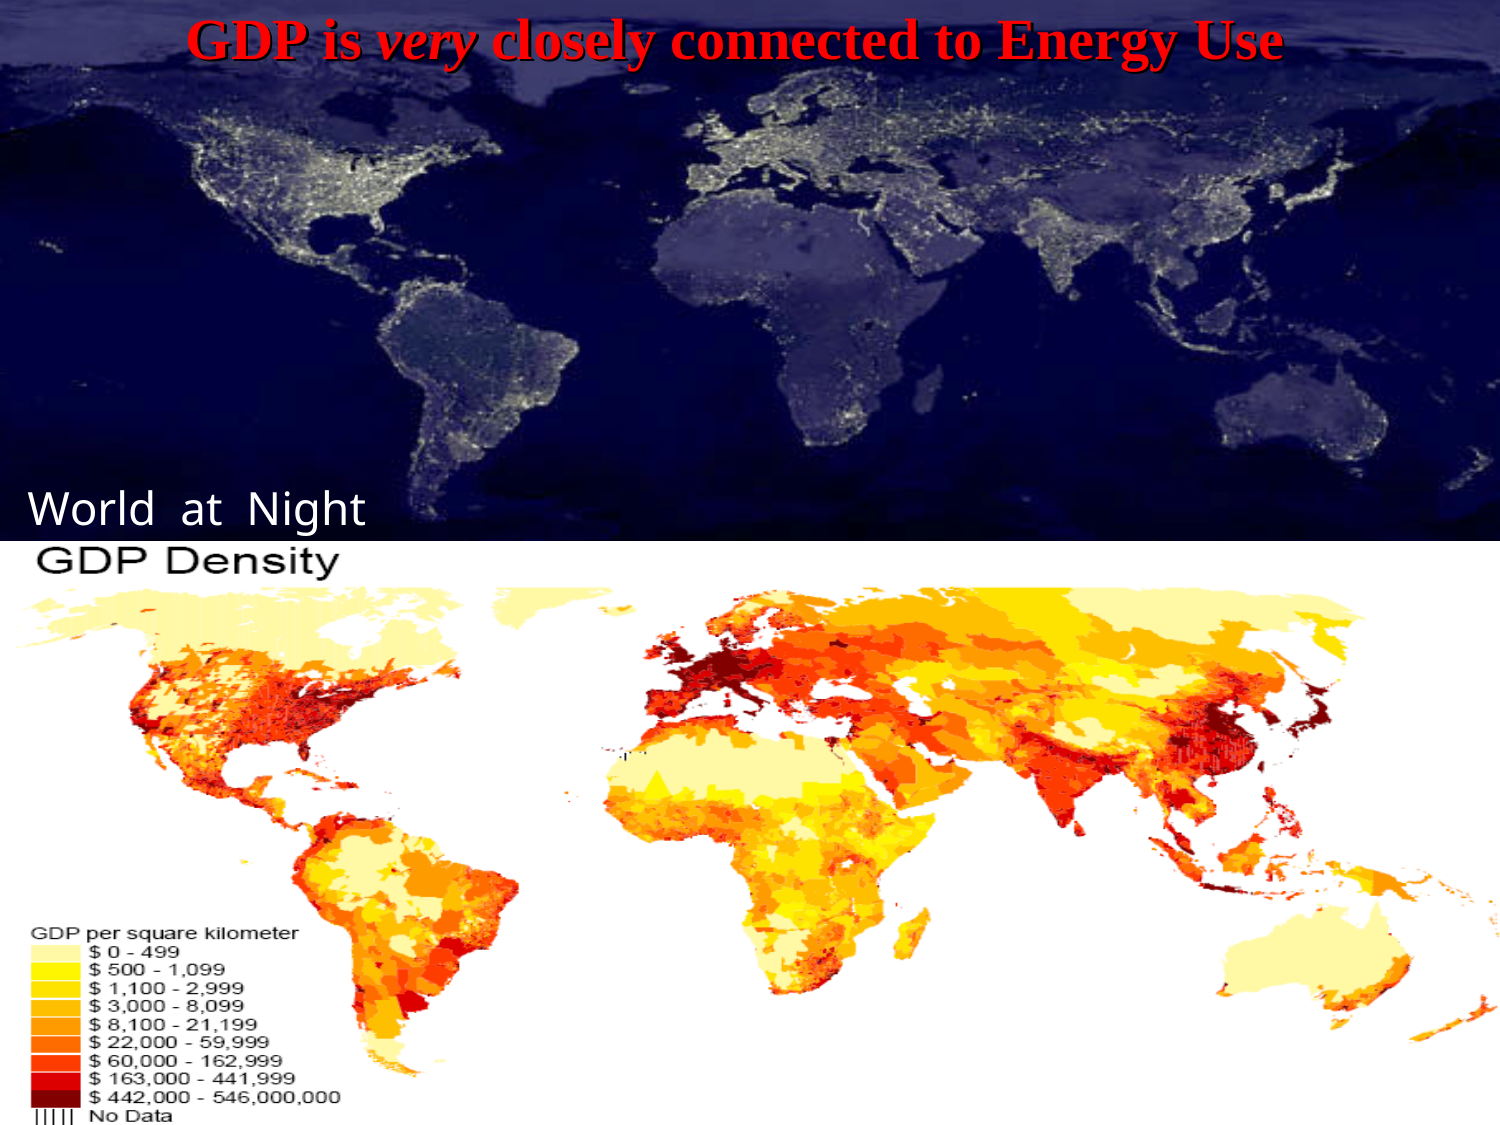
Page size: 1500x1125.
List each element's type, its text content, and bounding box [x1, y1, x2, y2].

text_box GDP is very closely connected to Energy Use [75, 0, 1396, 73]
text_box World at Night [12, 471, 420, 541]
picture [0, 0, 1500, 1125]
